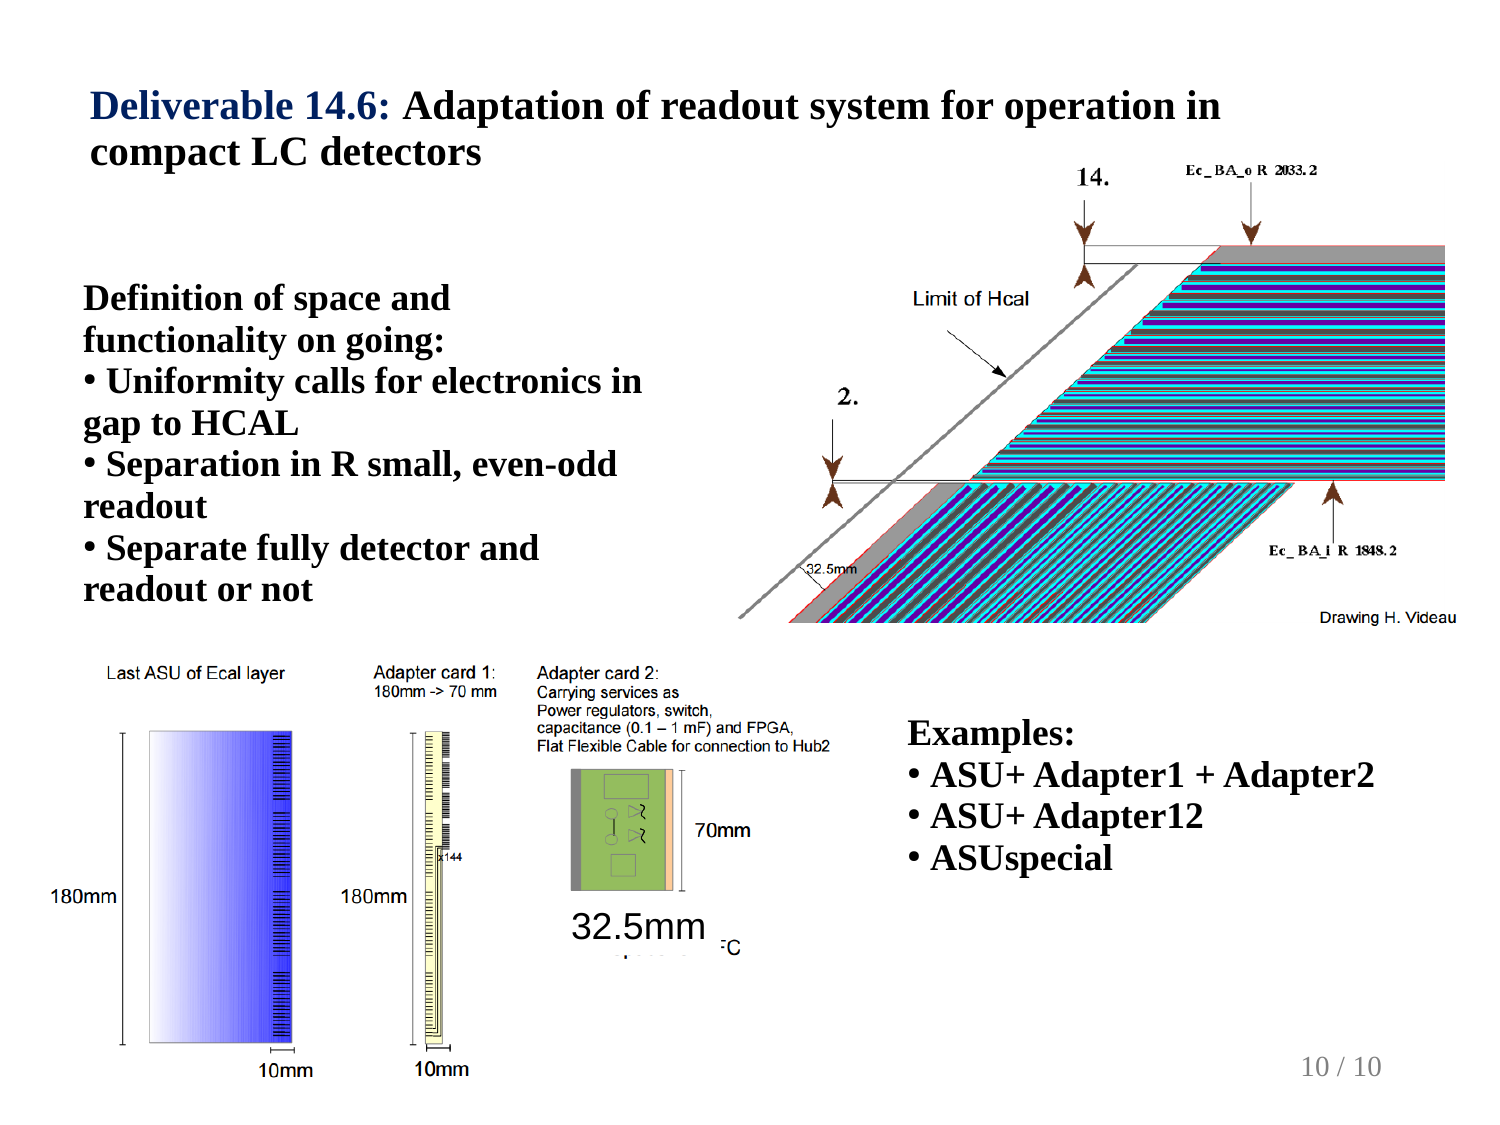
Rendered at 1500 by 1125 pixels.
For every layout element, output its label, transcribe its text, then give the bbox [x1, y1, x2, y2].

picture [703, 161, 1478, 638]
text_box Definition of space and functionality on going: Uniformity calls for electronics in gap to HCAL Separation in R small, even-odd readout Separate fully detector and readout or not [68, 270, 661, 625]
text_box Deliverable 14.6: Adaptation of readout system for operation in compact LC detectors [75, 75, 1367, 220]
text_box 32.5mm [556, 898, 722, 956]
text_box Examples: ASU+ Adapter1 + Adapter2 ASU+ Adapter12 ASUspecial [892, 705, 1387, 890]
picture [38, 659, 833, 1081]
